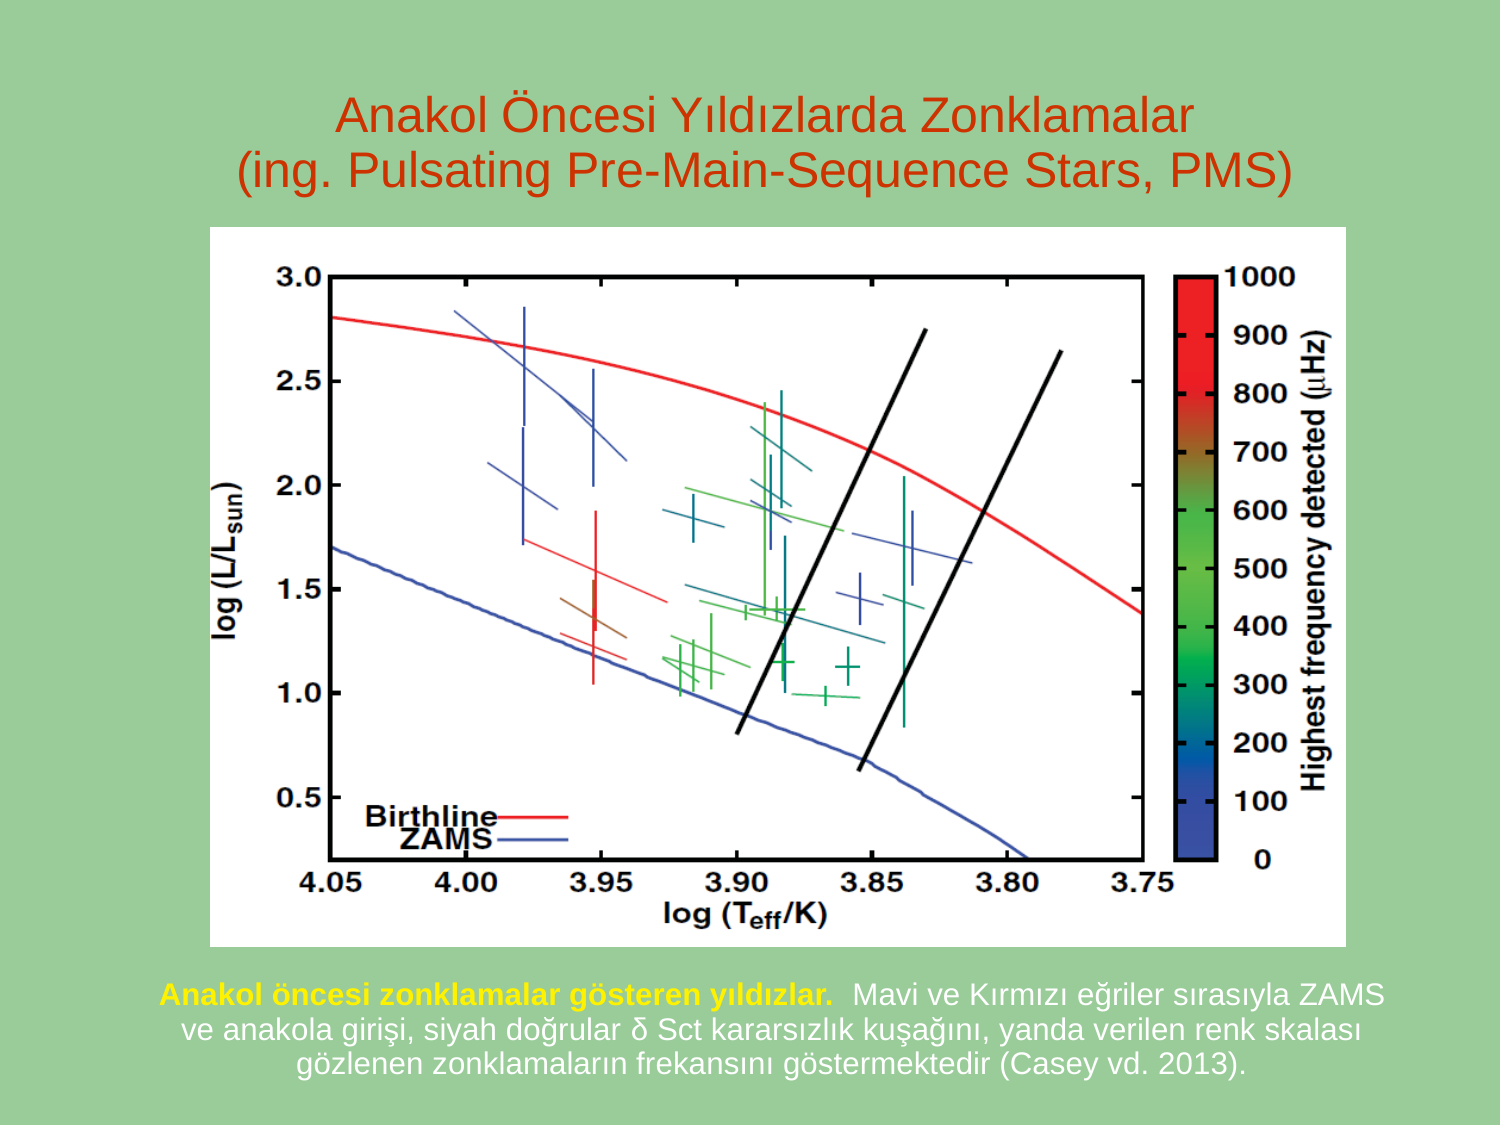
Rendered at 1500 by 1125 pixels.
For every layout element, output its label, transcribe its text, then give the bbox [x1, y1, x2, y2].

text_box Anakol öncesi zonklamalar gösteren yıldızlar. Mavi ve Kırmızı eğriler sırasıyla ZAMS ve anakola girişi, siyah doğrular δ Sct kararsızlık kuşağını, yanda verilen renk skalası gözlenen zonklamaların frekansını göstermektedir (Casey vd. 2013). [135, 969, 1411, 1097]
picture [210, 227, 1346, 947]
title Anakol Öncesi Yıldızlarda Zonklamalar (ing. Pulsating Pre-Main-Sequence Stars, PMS) [135, 22, 1410, 264]
